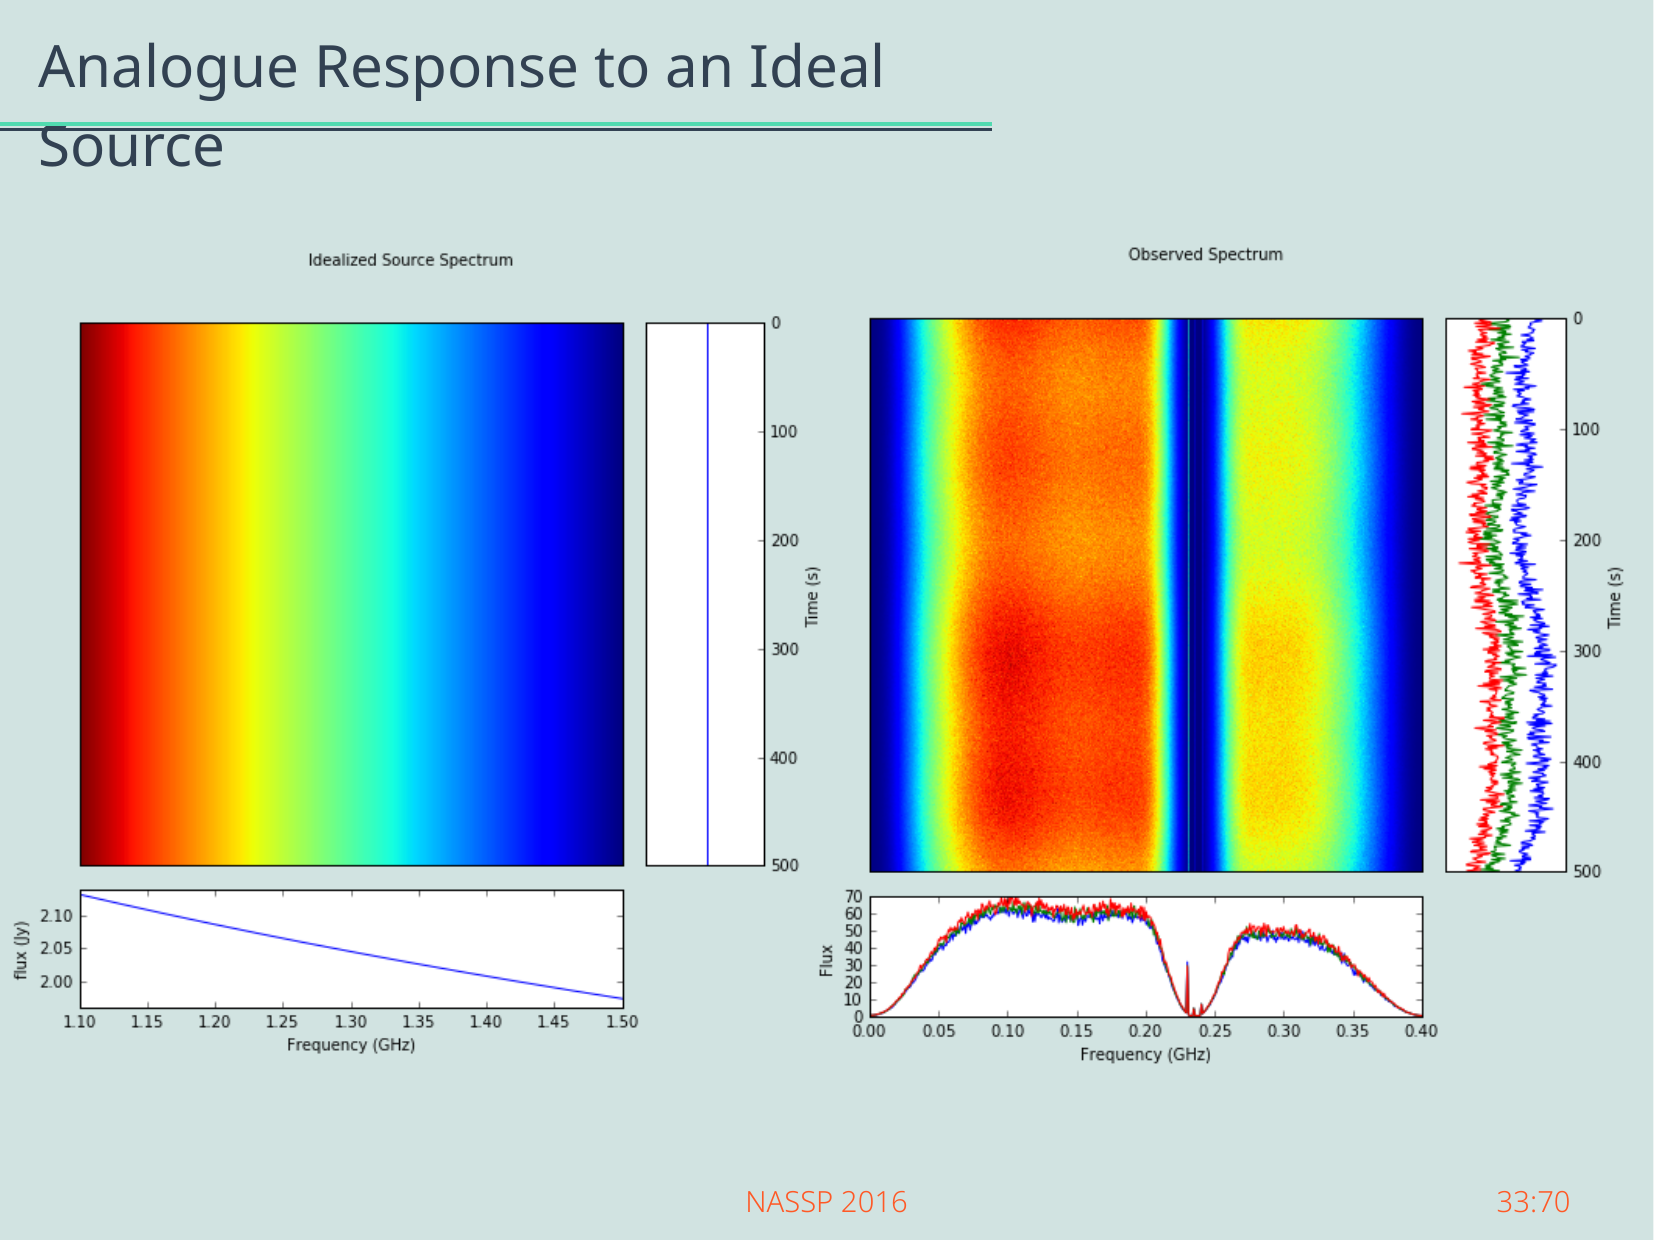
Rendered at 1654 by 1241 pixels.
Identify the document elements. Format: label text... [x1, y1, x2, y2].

text_box Analogue Response to an Ideal Source [23, 17, 1063, 103]
picture [5, 237, 1636, 1073]
